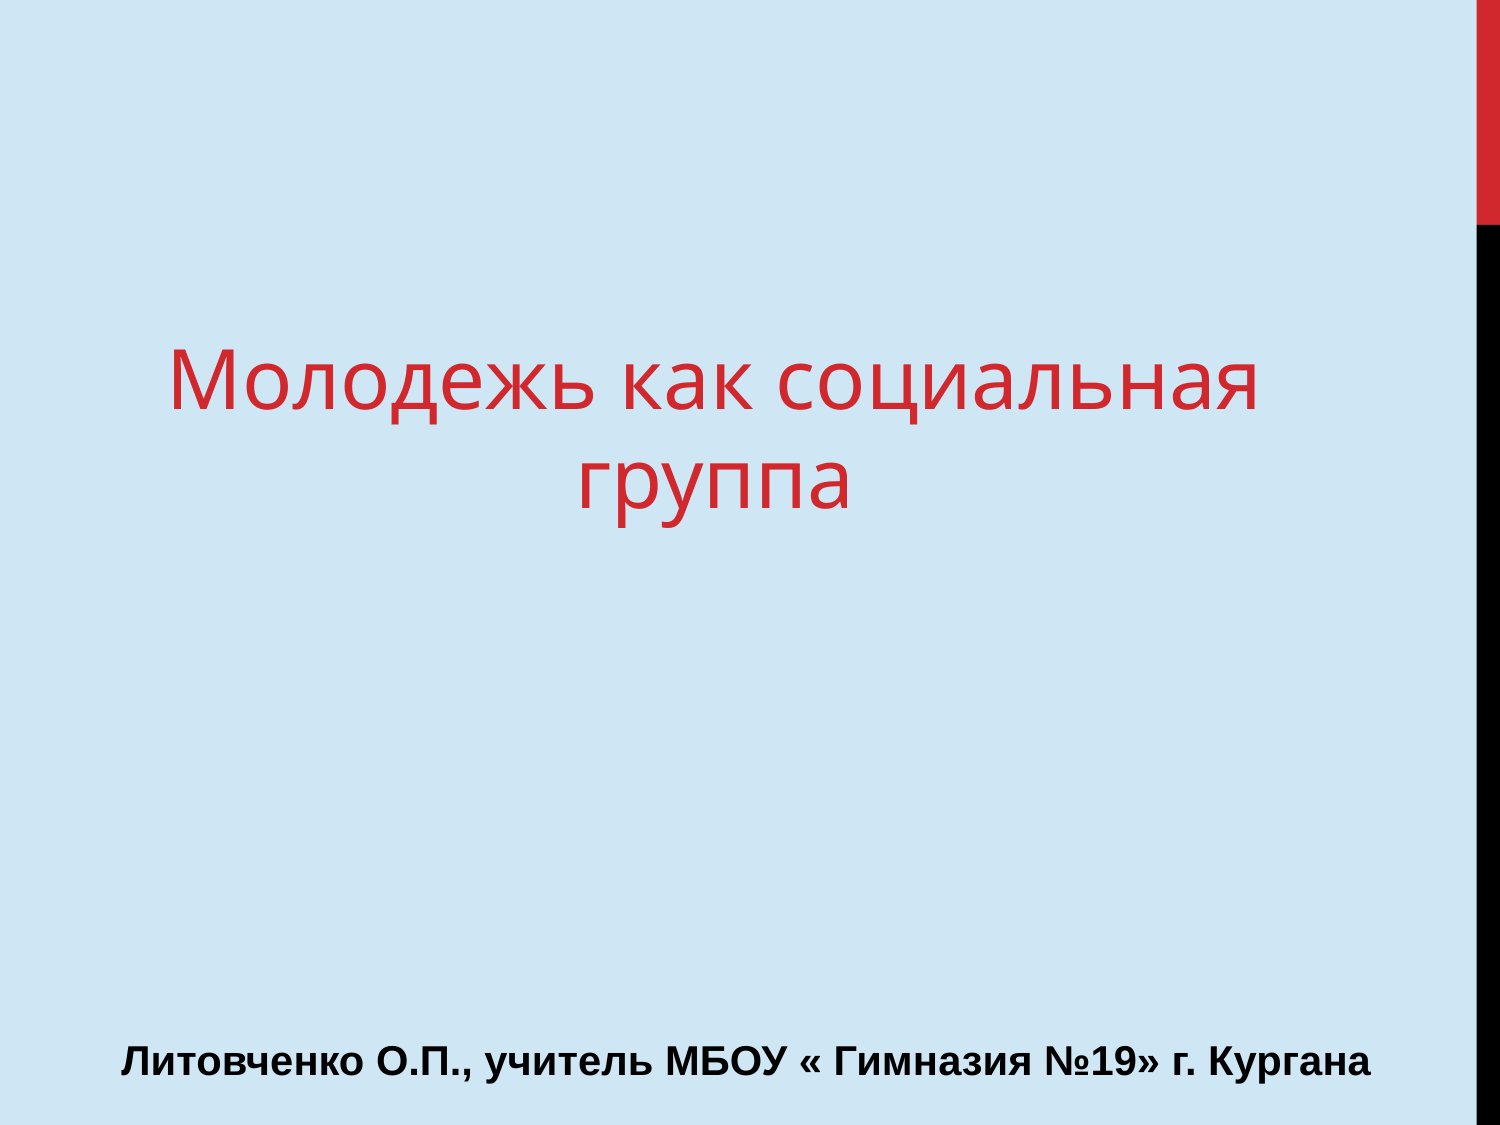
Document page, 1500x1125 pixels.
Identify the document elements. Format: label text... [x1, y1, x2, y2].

title Молодежь как социальная группа [11, 318, 1419, 544]
text_box Литовченко О.П., учитель МБОУ « Гимназия №19» г. Кургана [106, 1026, 1387, 1092]
